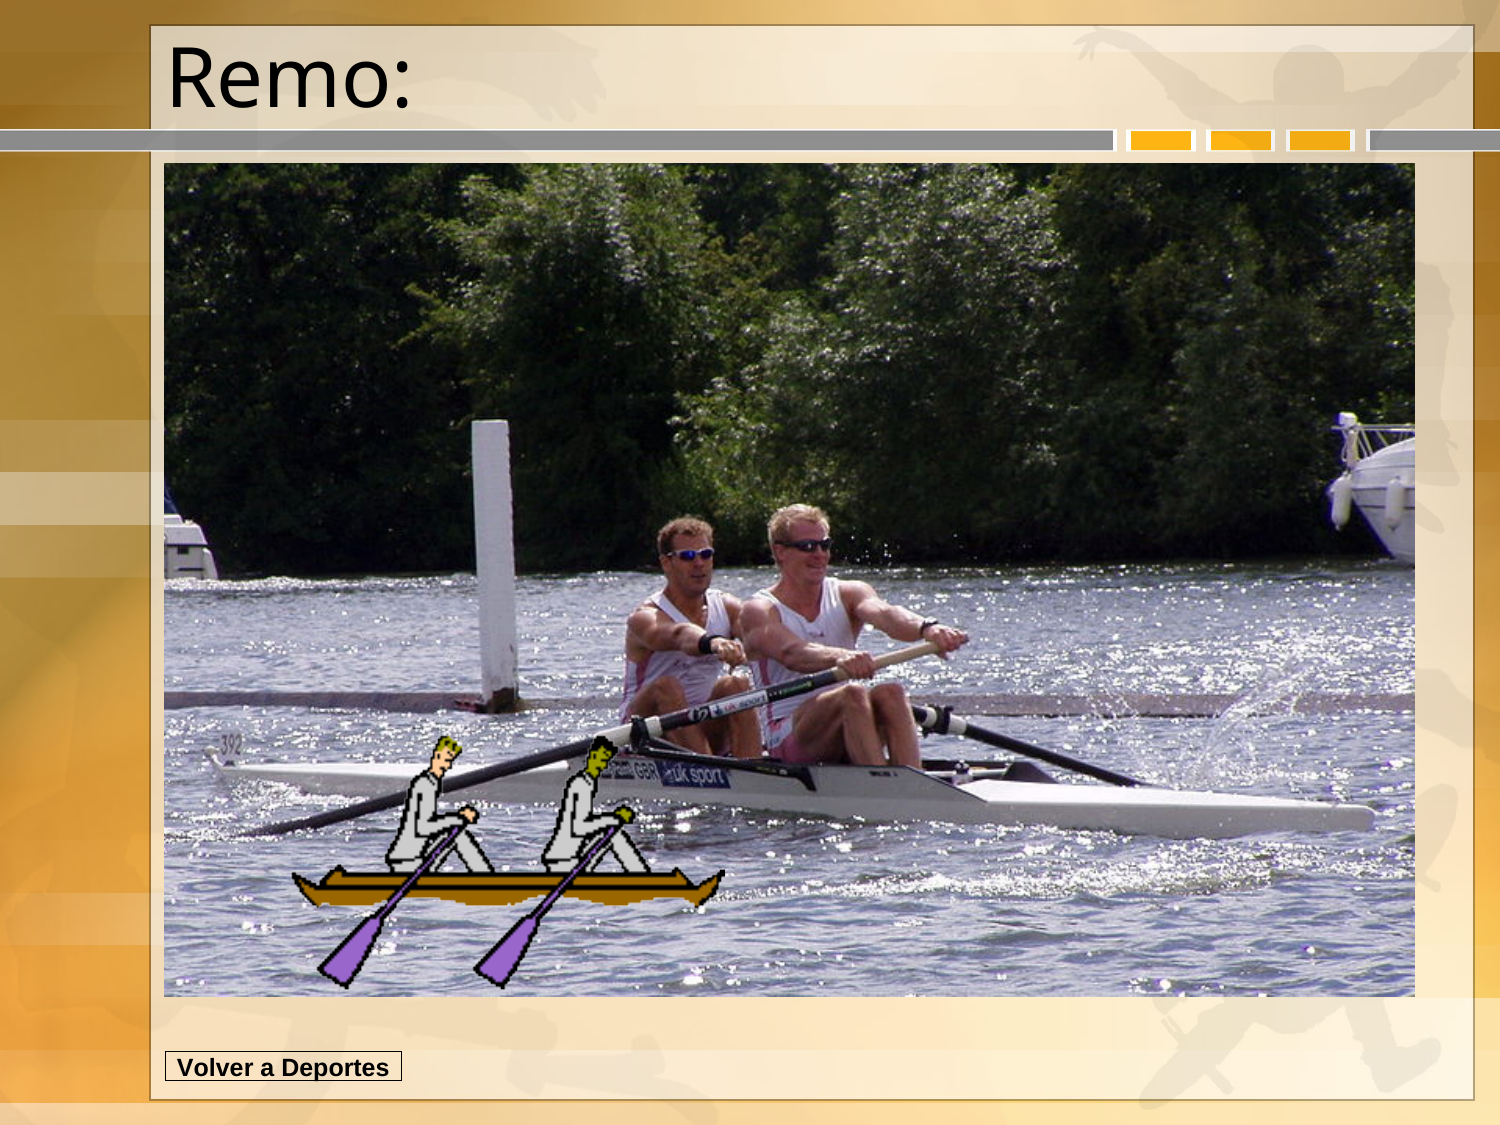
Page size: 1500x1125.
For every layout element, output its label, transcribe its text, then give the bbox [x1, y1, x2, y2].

picture [0, 0, 1500, 1125]
text_box Volver a Deportes [165, 1051, 402, 1081]
title Remo: [149, 0, 1463, 151]
